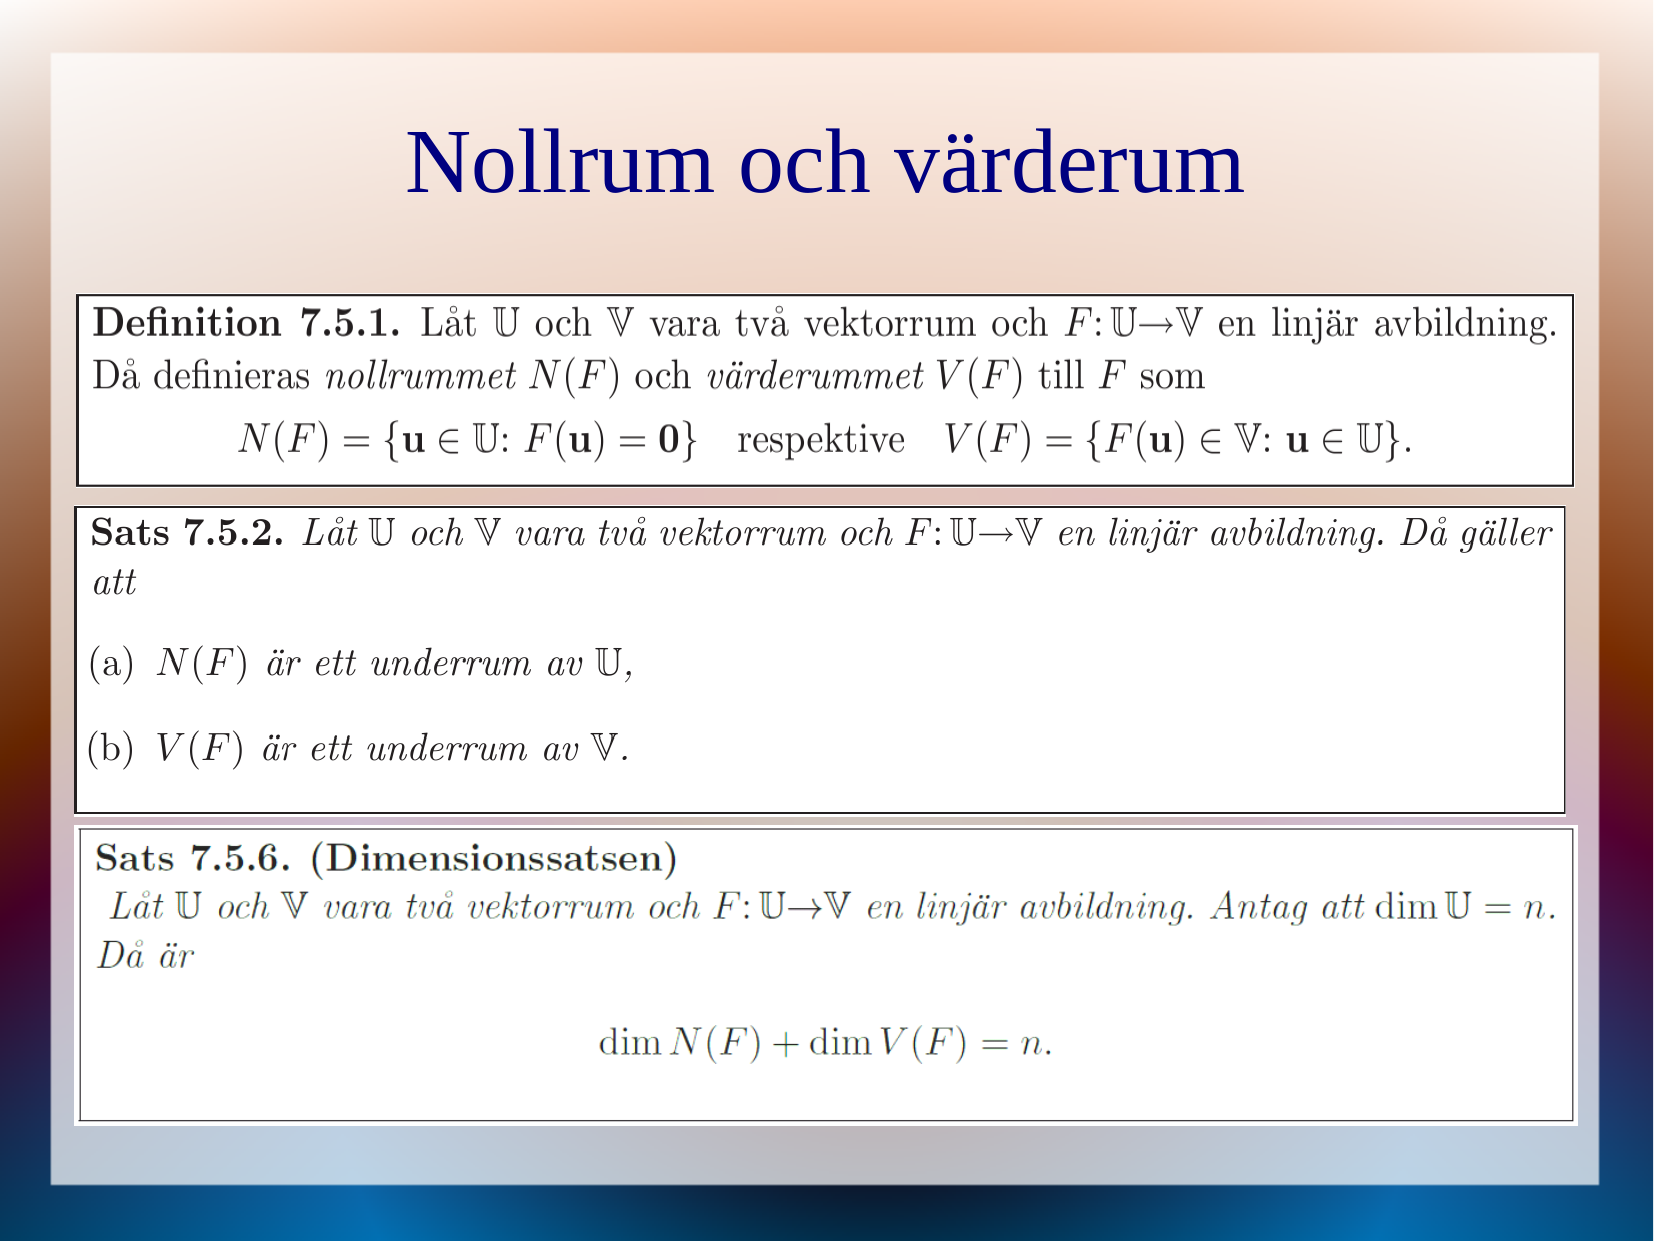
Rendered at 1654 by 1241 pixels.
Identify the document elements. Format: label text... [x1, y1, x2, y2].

title Nollrum och värderum [82, 62, 1570, 256]
picture [0, 0, 1654, 1241]
